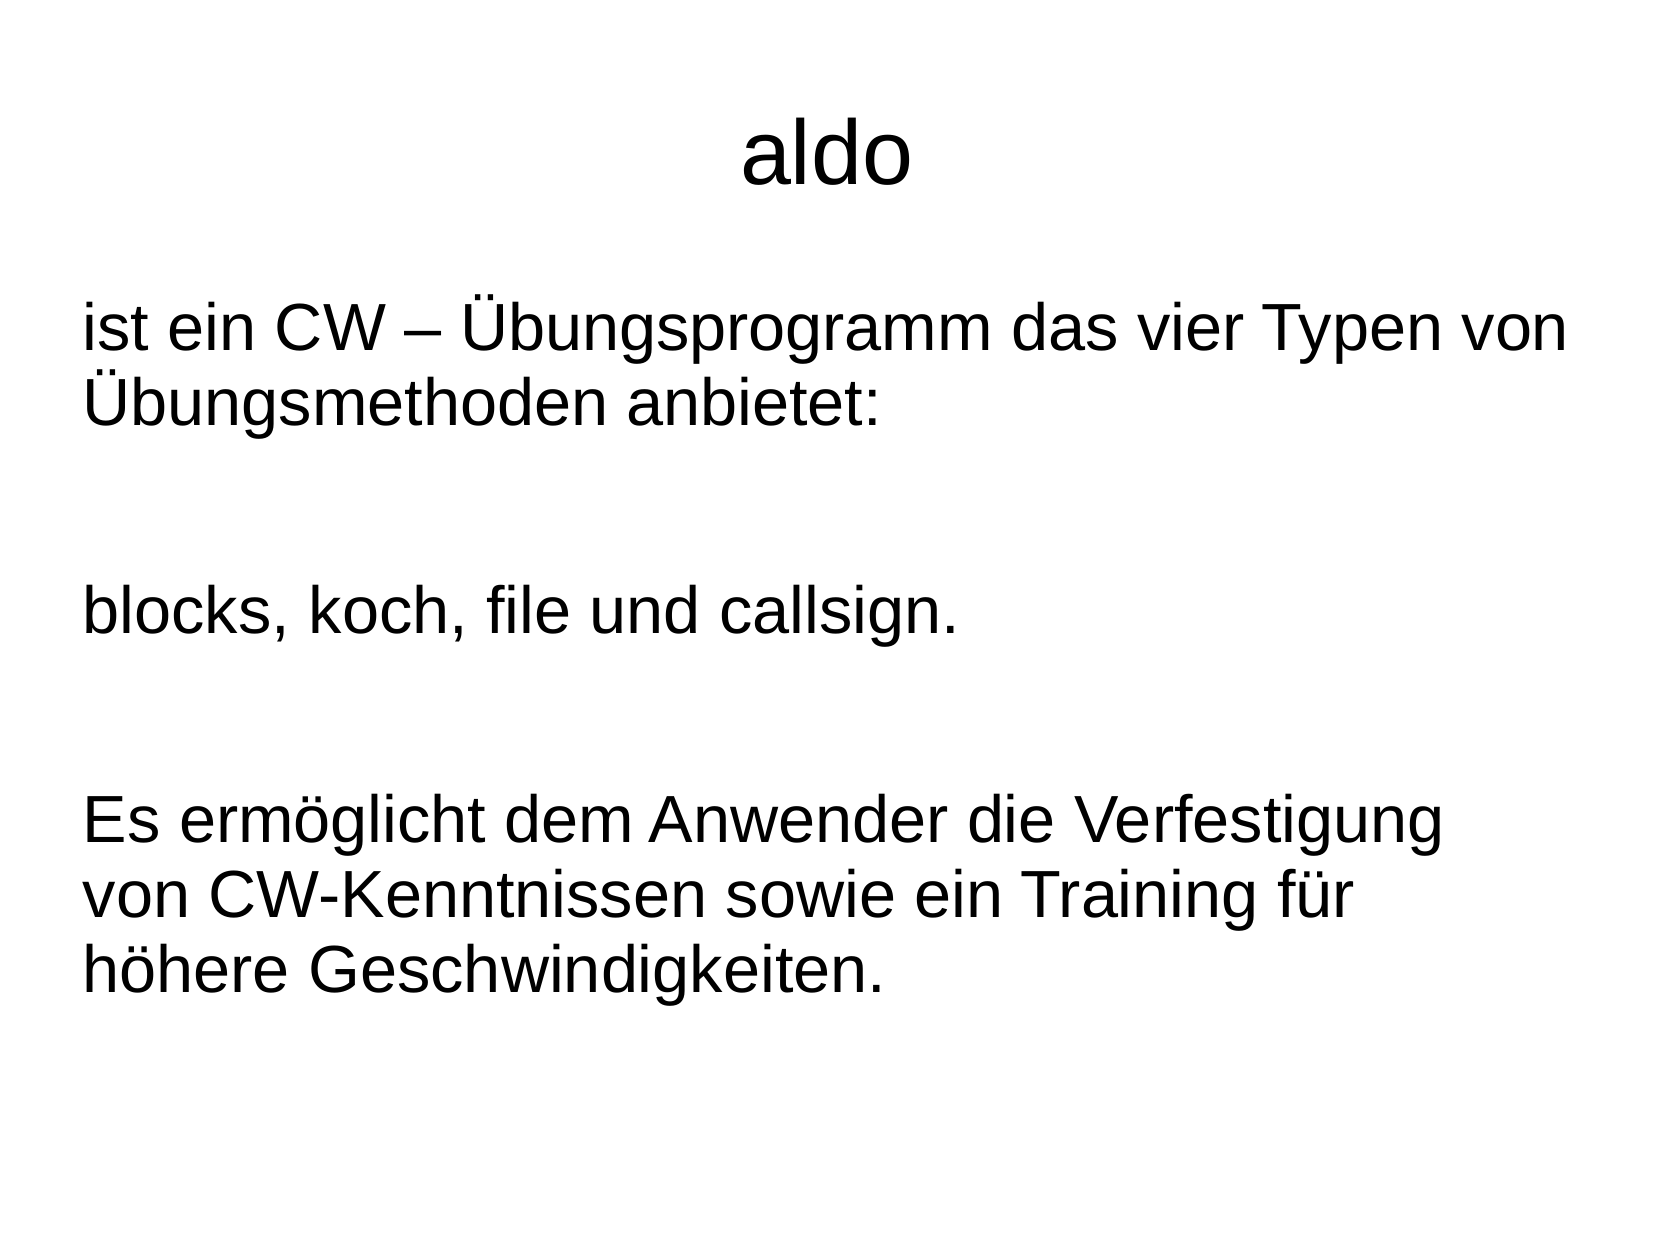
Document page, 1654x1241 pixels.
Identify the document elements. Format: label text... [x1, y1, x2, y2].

list ist ein CW – Übungsprogramm das vier Typen von Übungsmethoden anbietet: blocks, koch, file und callsign. Es ermöglicht dem Anwender die Verfestigung von CW-Kenntnissen sowie ein Training für höhere Geschwindigkeiten. [82, 290, 1571, 1010]
title aldo [82, 49, 1571, 257]
